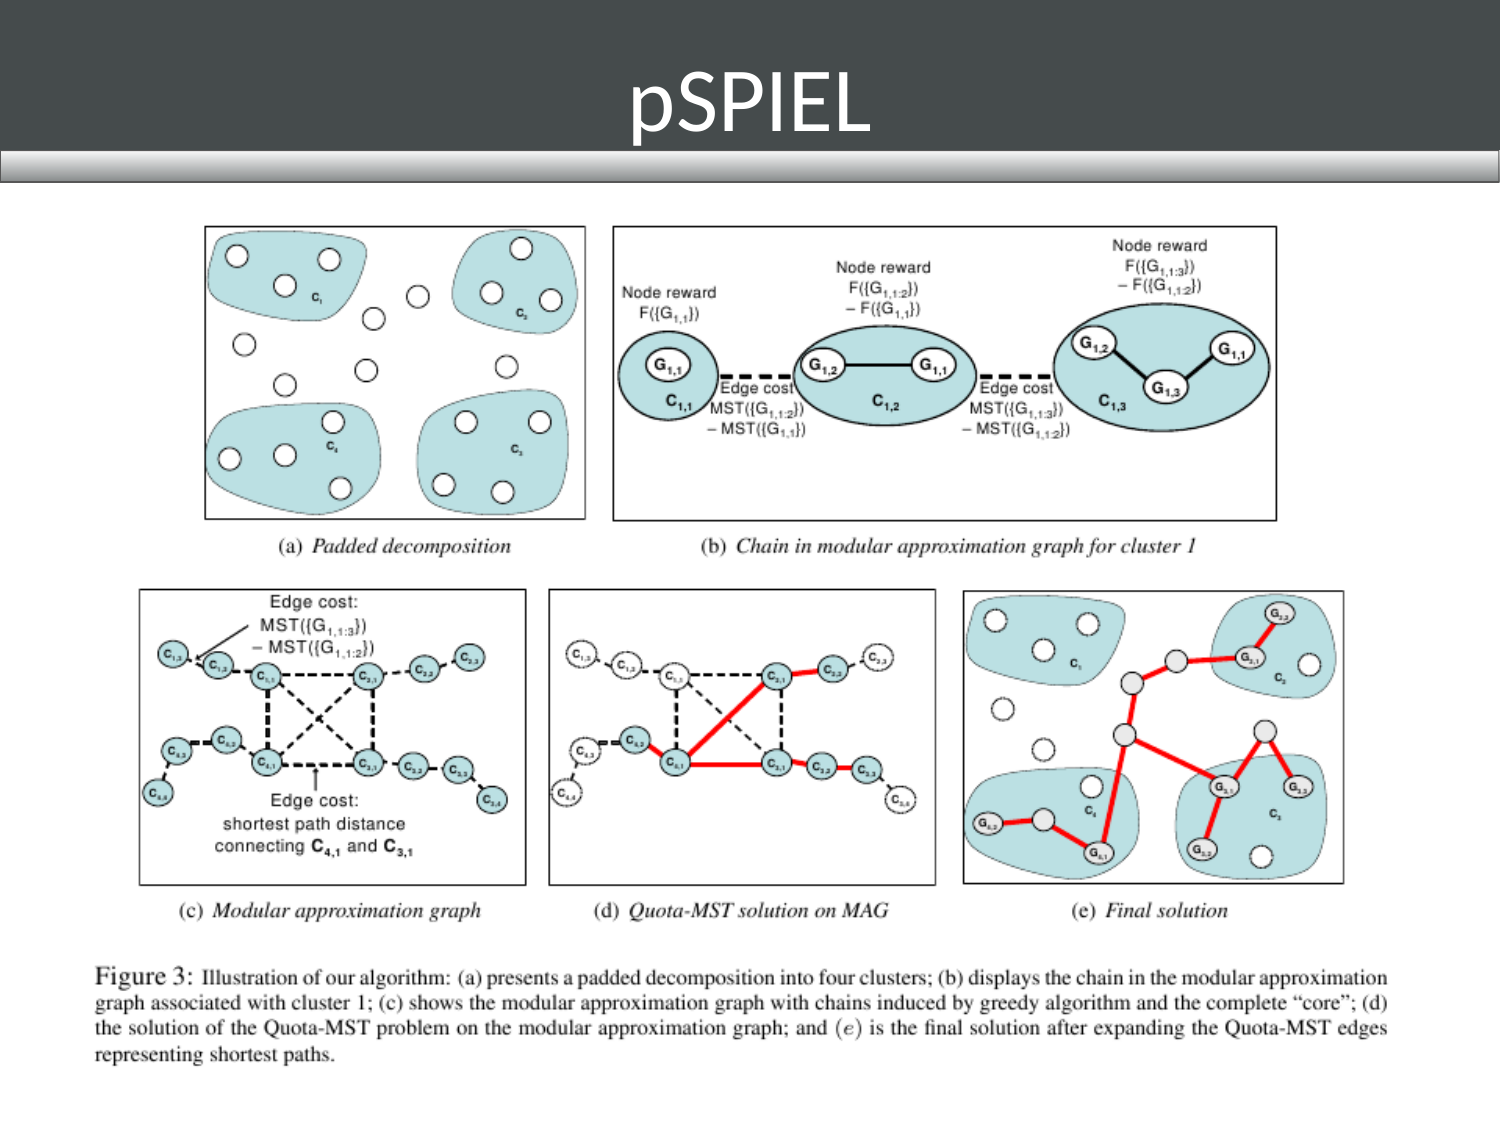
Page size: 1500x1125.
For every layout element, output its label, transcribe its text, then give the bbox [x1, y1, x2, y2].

title pSPIEL [137, 0, 1363, 158]
picture [78, 187, 1426, 1088]
